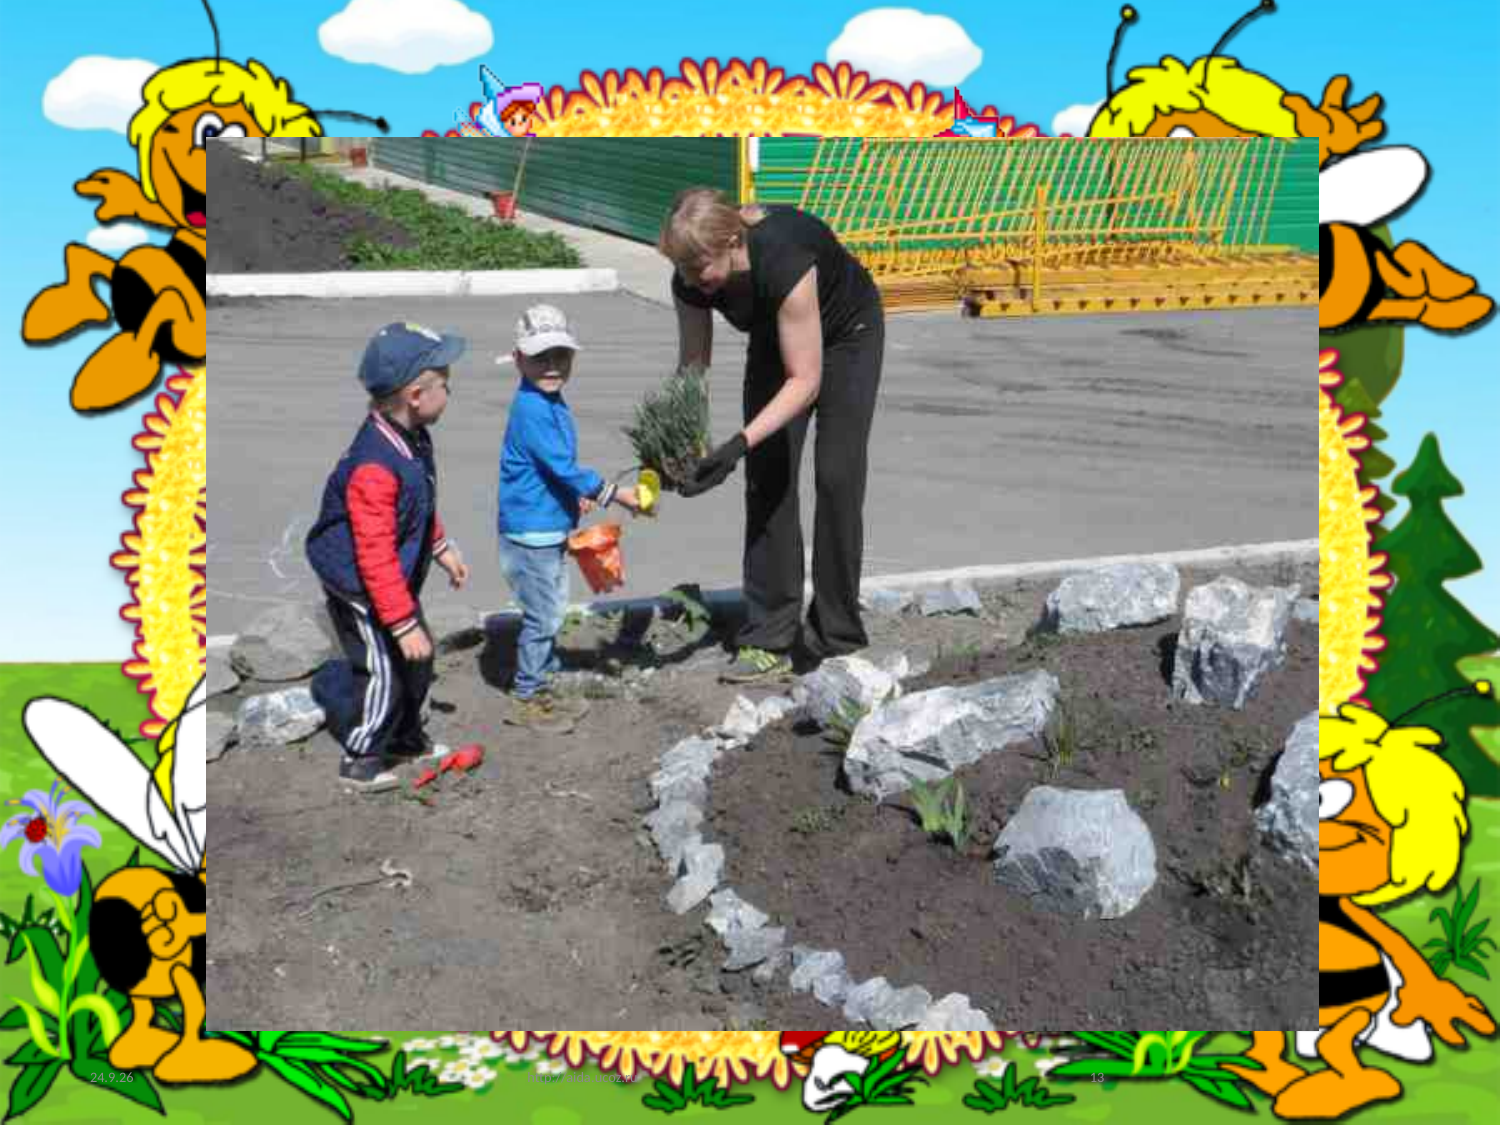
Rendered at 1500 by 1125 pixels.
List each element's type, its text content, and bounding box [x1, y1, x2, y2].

slide_number <номер> [1074, 1042, 1425, 1103]
slide_number 21.8.15 [75, 1042, 425, 1103]
footer http://aida.ucoz.ru [512, 1042, 988, 1103]
picture [0, 0, 1500, 1125]
